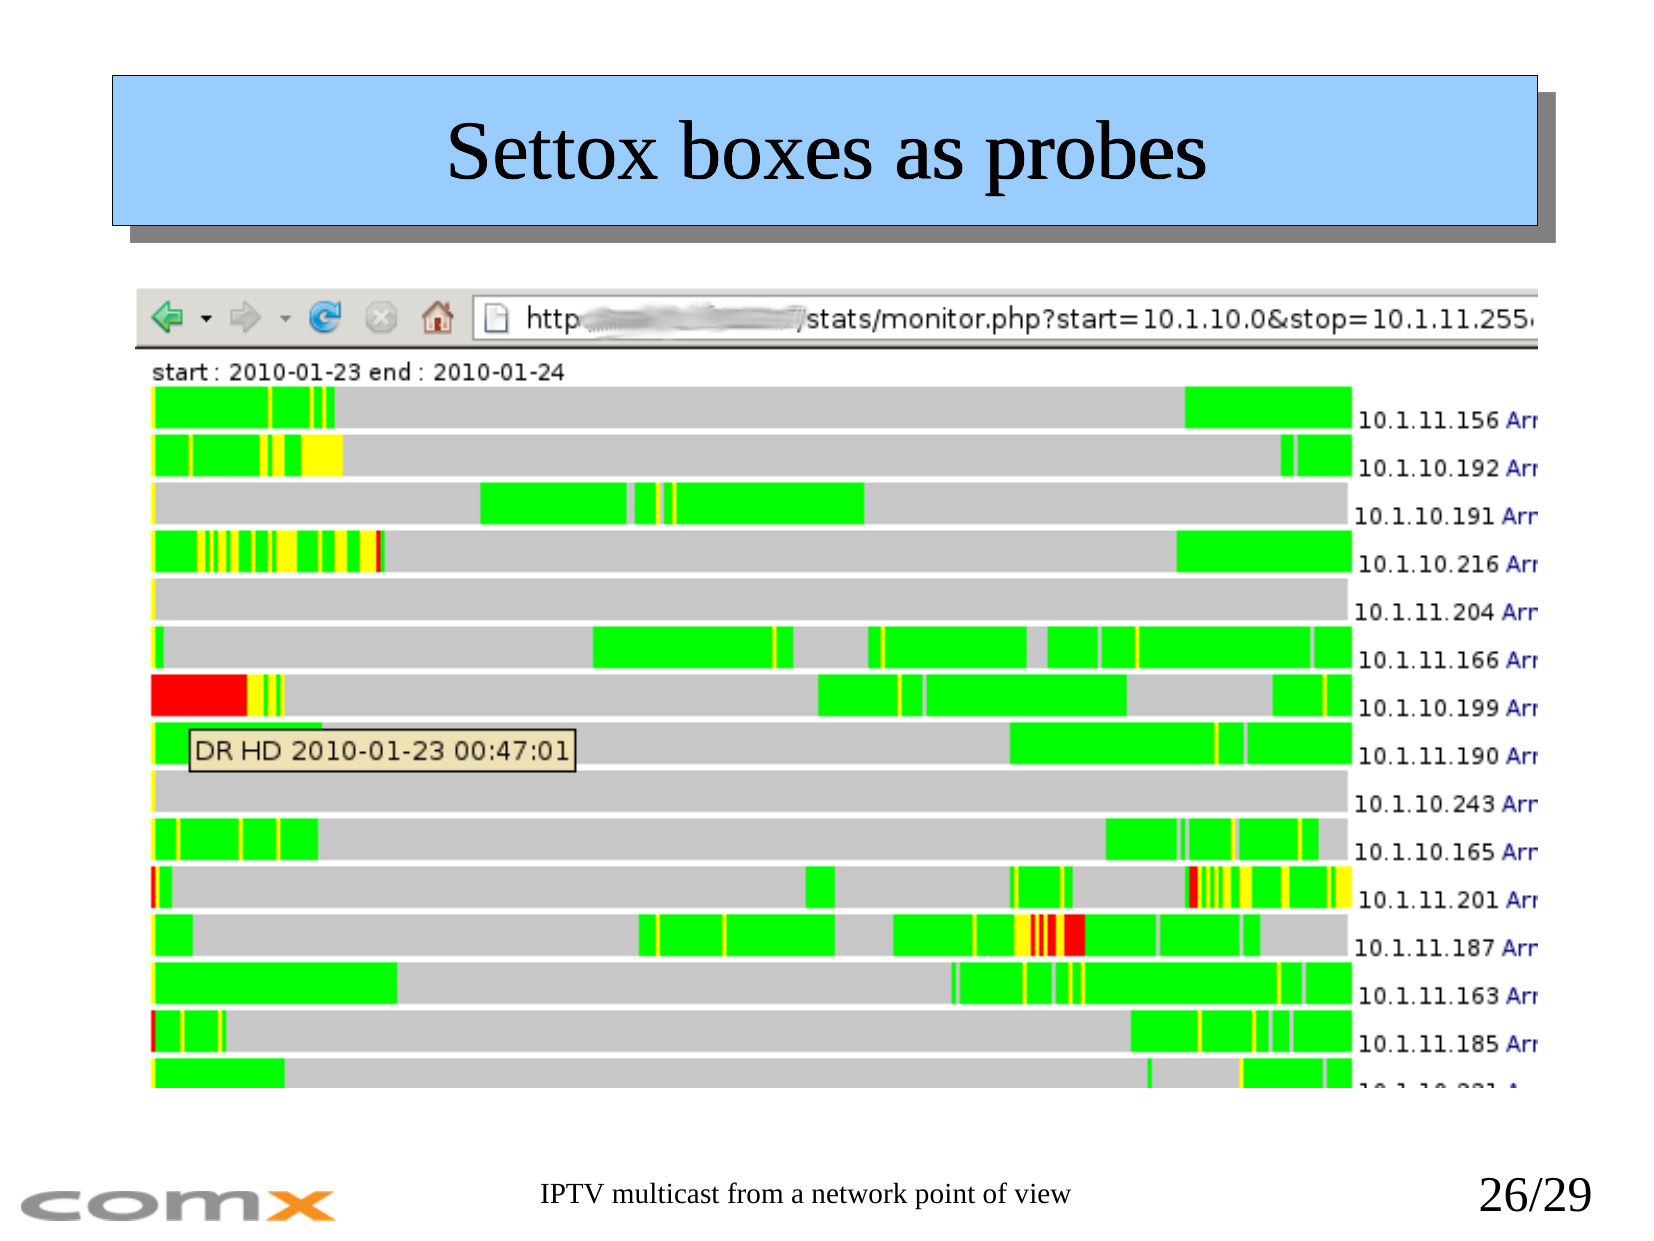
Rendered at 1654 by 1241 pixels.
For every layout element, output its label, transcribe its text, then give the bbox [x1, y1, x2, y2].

picture [21, 1191, 335, 1221]
picture [135, 287, 1538, 1088]
title Settox boxes as probes [116, 75, 1538, 226]
